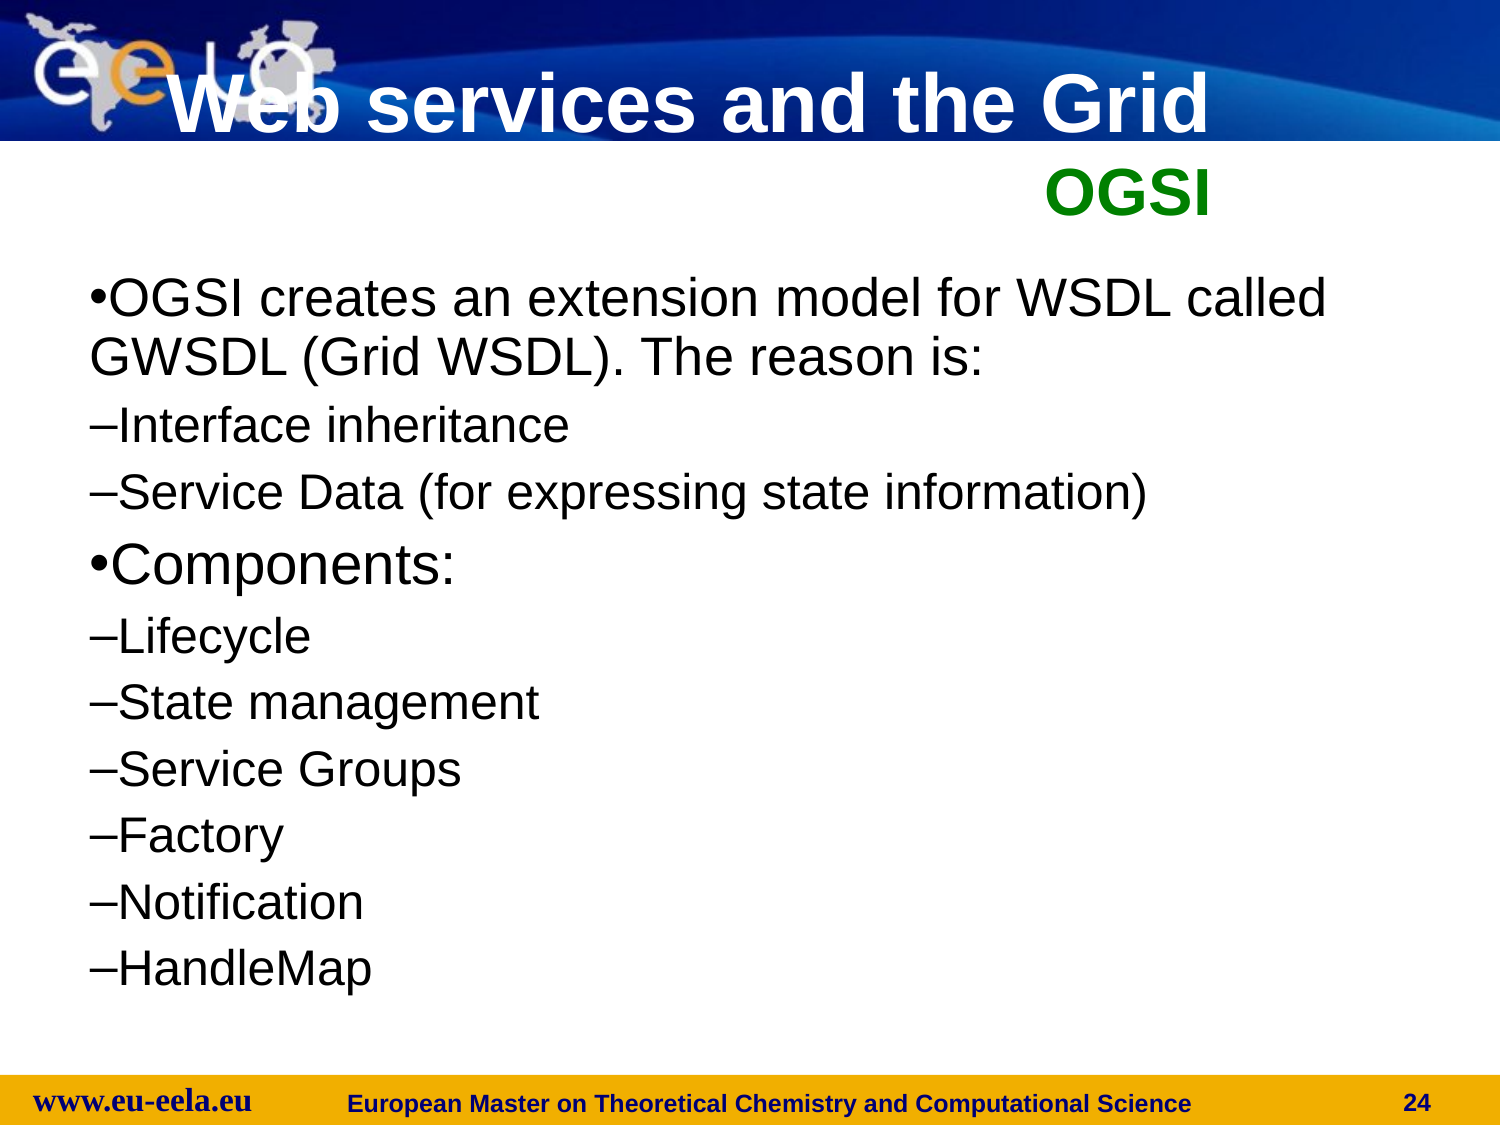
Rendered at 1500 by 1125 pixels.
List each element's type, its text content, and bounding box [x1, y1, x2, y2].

text_box European Master on Theoretical Chemistry and Computational Science [332, 1080, 1388, 1125]
text_box [1388, 1078, 1475, 1125]
text_box OGSI creates an extension model for WSDL called GWSDL (Grid WSDL). The reason is: Interface inheritance Service Data (for expressing state information) Components: Lifecycle State management Service Groups Factory Notification HandleMap [75, 262, 1426, 1013]
title Web services and the Grid OGSI [151, 41, 1500, 237]
